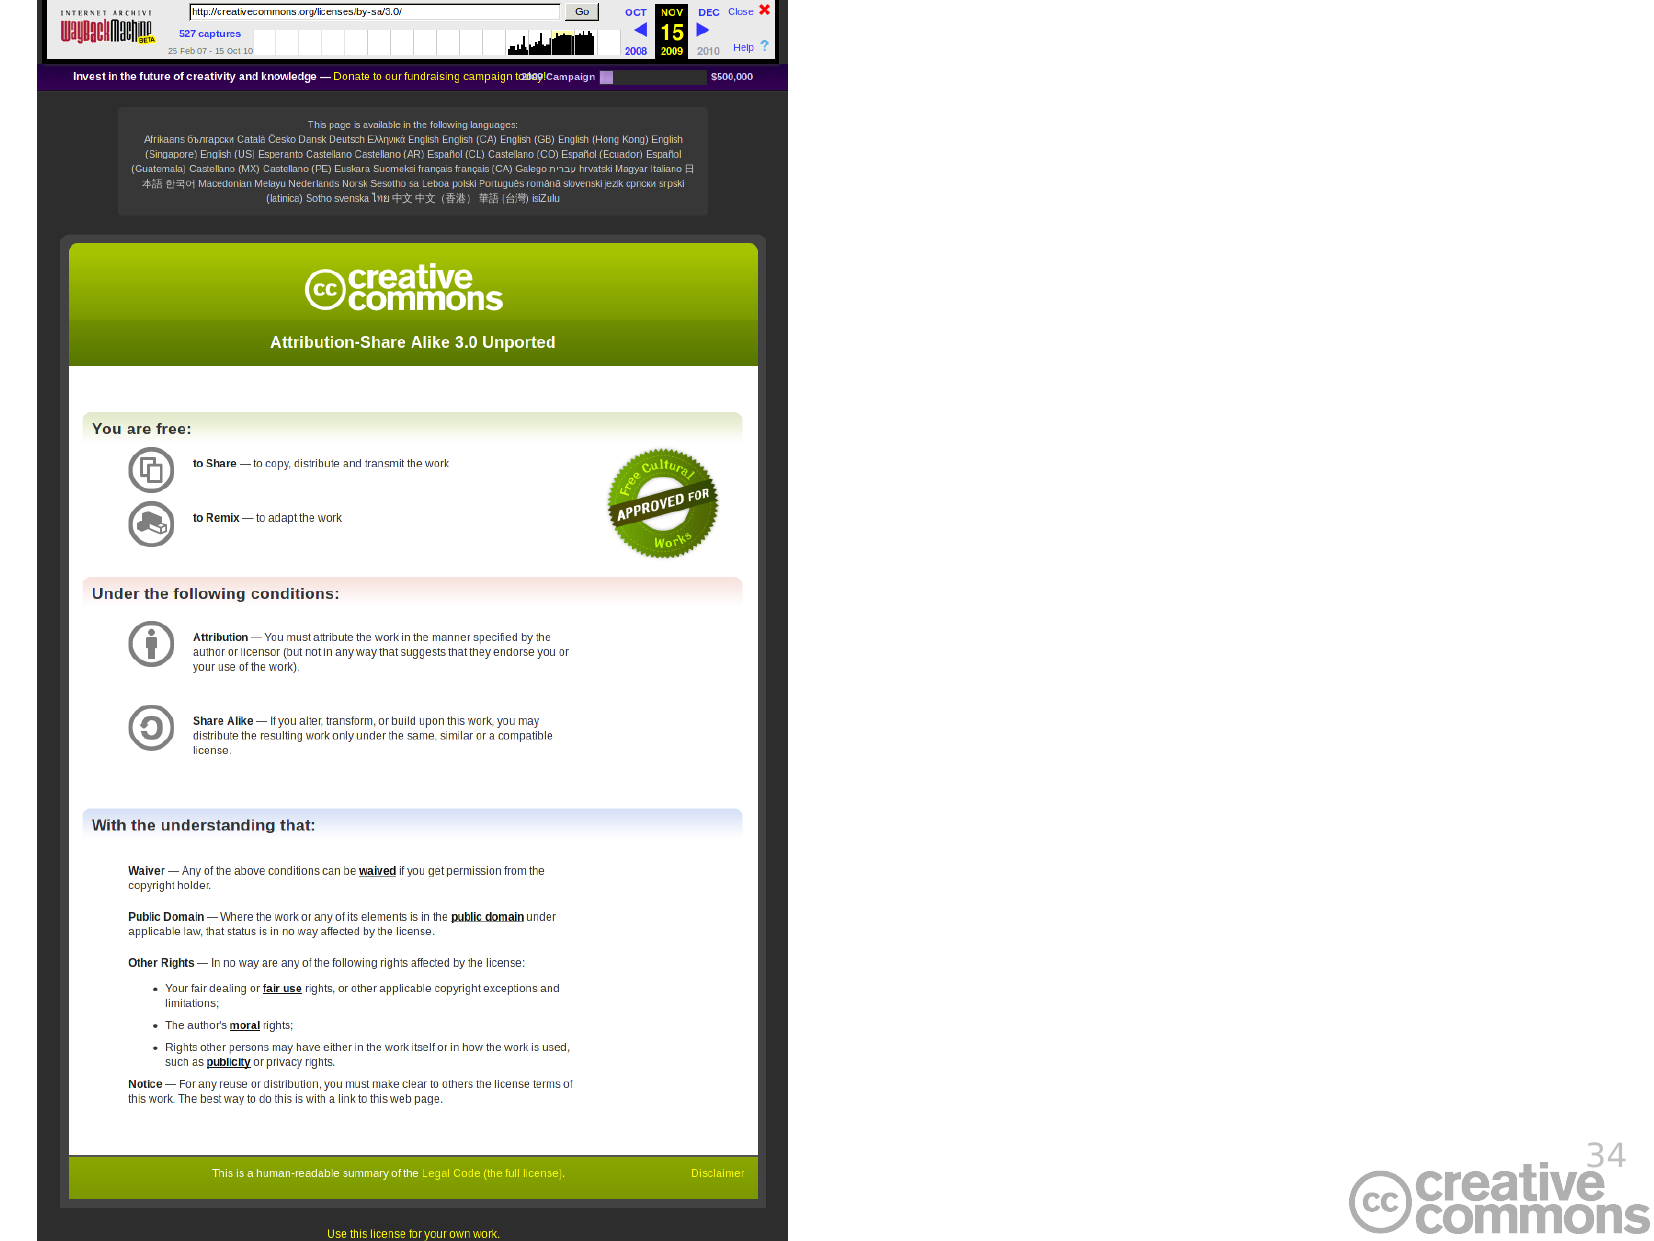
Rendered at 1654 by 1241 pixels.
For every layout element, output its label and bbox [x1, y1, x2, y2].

picture [37, 0, 788, 1241]
picture [1349, 1162, 1650, 1234]
